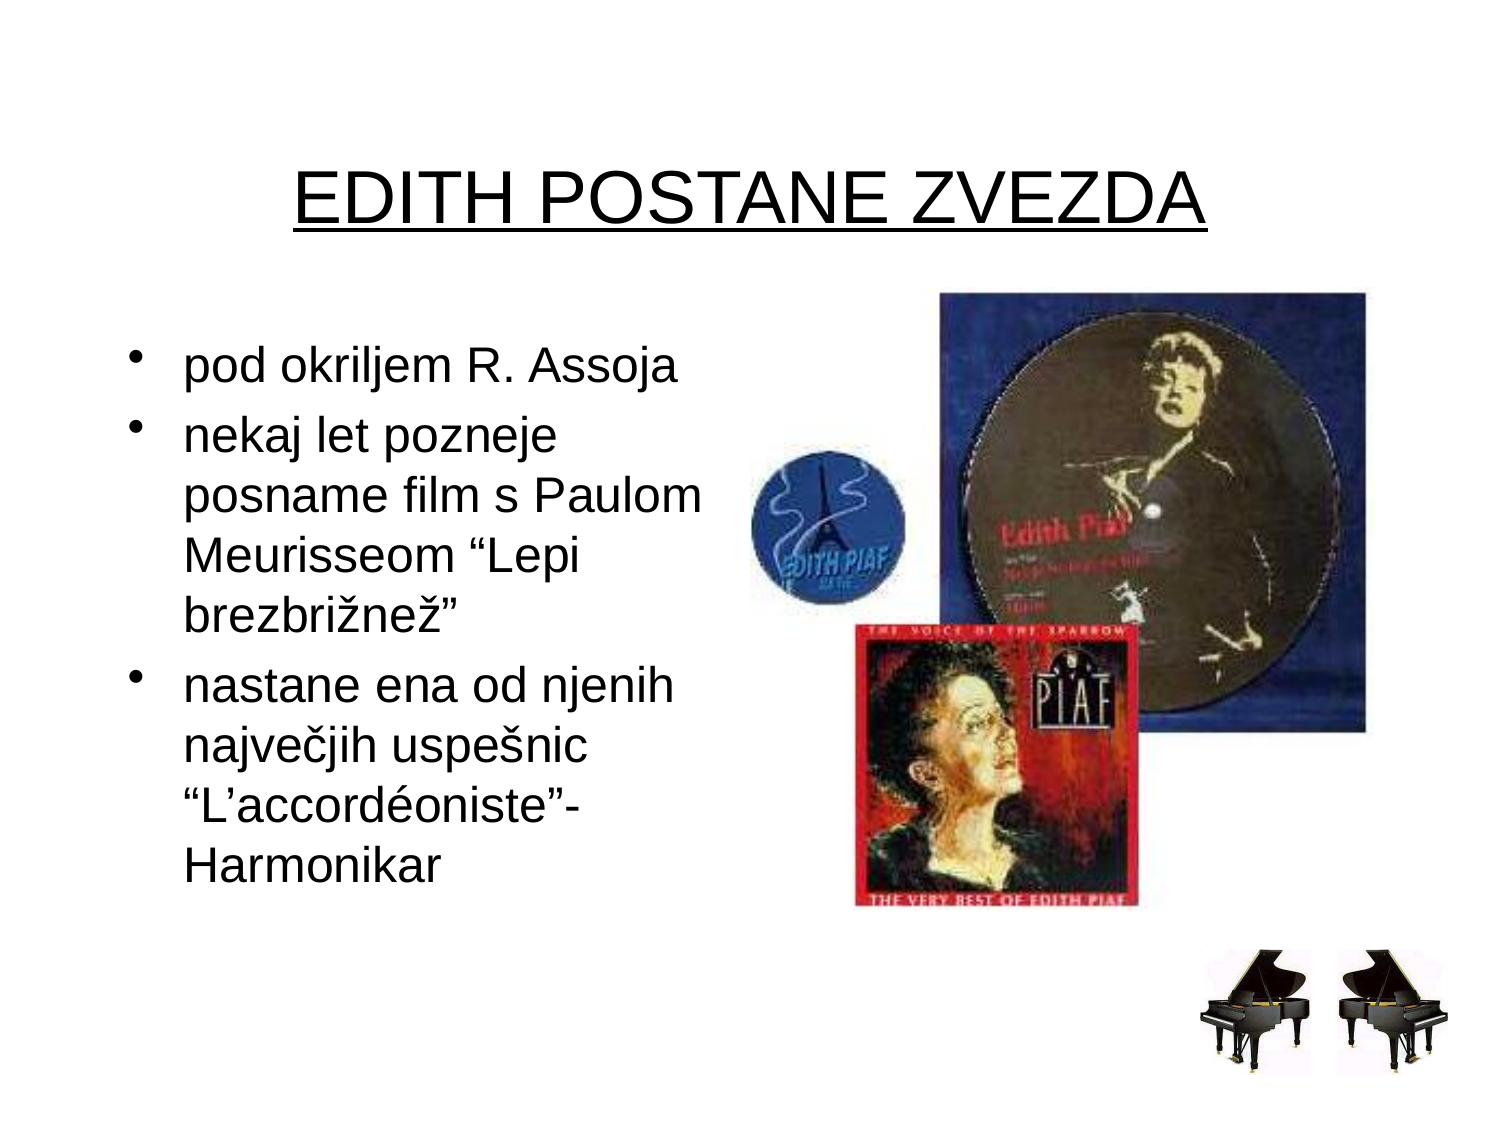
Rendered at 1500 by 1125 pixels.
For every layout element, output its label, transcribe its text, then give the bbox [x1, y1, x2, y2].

picture [1200, 949, 1311, 1075]
picture [750, 287, 1375, 913]
picture [1337, 949, 1448, 1075]
title EDITH POSTANE ZVEZDA [112, 99, 1388, 288]
list pod okriljem R. Assoja nekaj let pozneje posname film s Paulom Meurisseom “Lepi brezbrižnež” nastane ena od njenih največjih uspešnic “L’accordéoniste”- Harmonikar [112, 324, 738, 1000]
